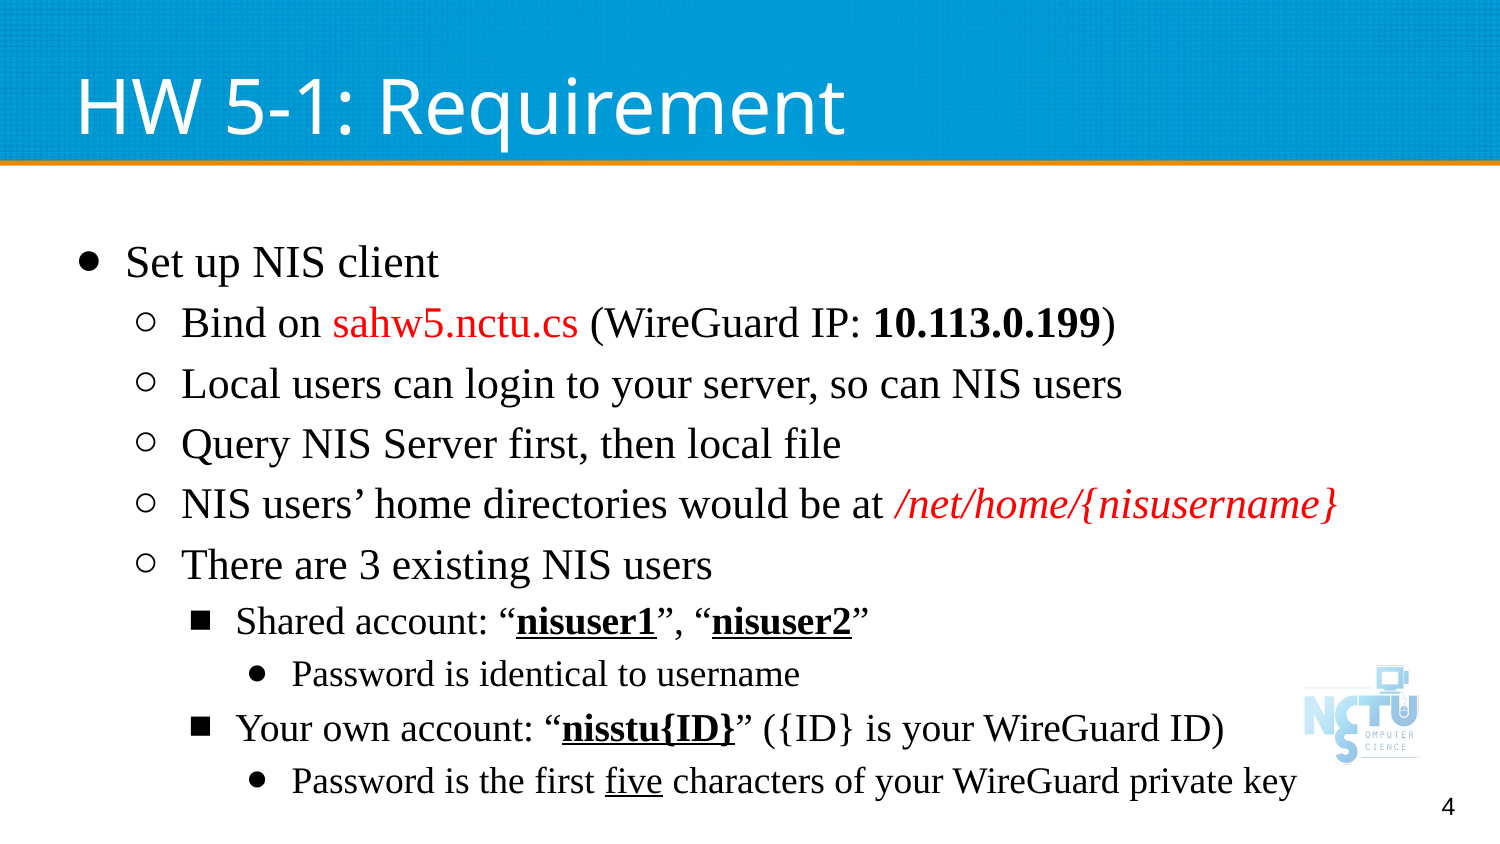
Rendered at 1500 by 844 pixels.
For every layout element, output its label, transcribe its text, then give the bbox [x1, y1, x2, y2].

slide_number <number> [1403, 779, 1494, 844]
picture [0, 160, 1500, 844]
list Set up NIS client Bind on sahw5.nctu.cs (WireGuard IP: 10.113.0.199) Local users can login to your server, so can NIS users Query NIS Server first, then local file NIS users’ home directories would be at /net/home/{nisusername} There are 3 existing NIS users Shared account: “nisuser1”, “nisuser2” Password is identical to username Your own account: “nisstu{ID}” ({ID} is your WireGuard ID) Password is the first five characters of your WireGuard private key [70, 223, 1494, 817]
title HW 5-1: Requirement [74, 33, 1425, 175]
